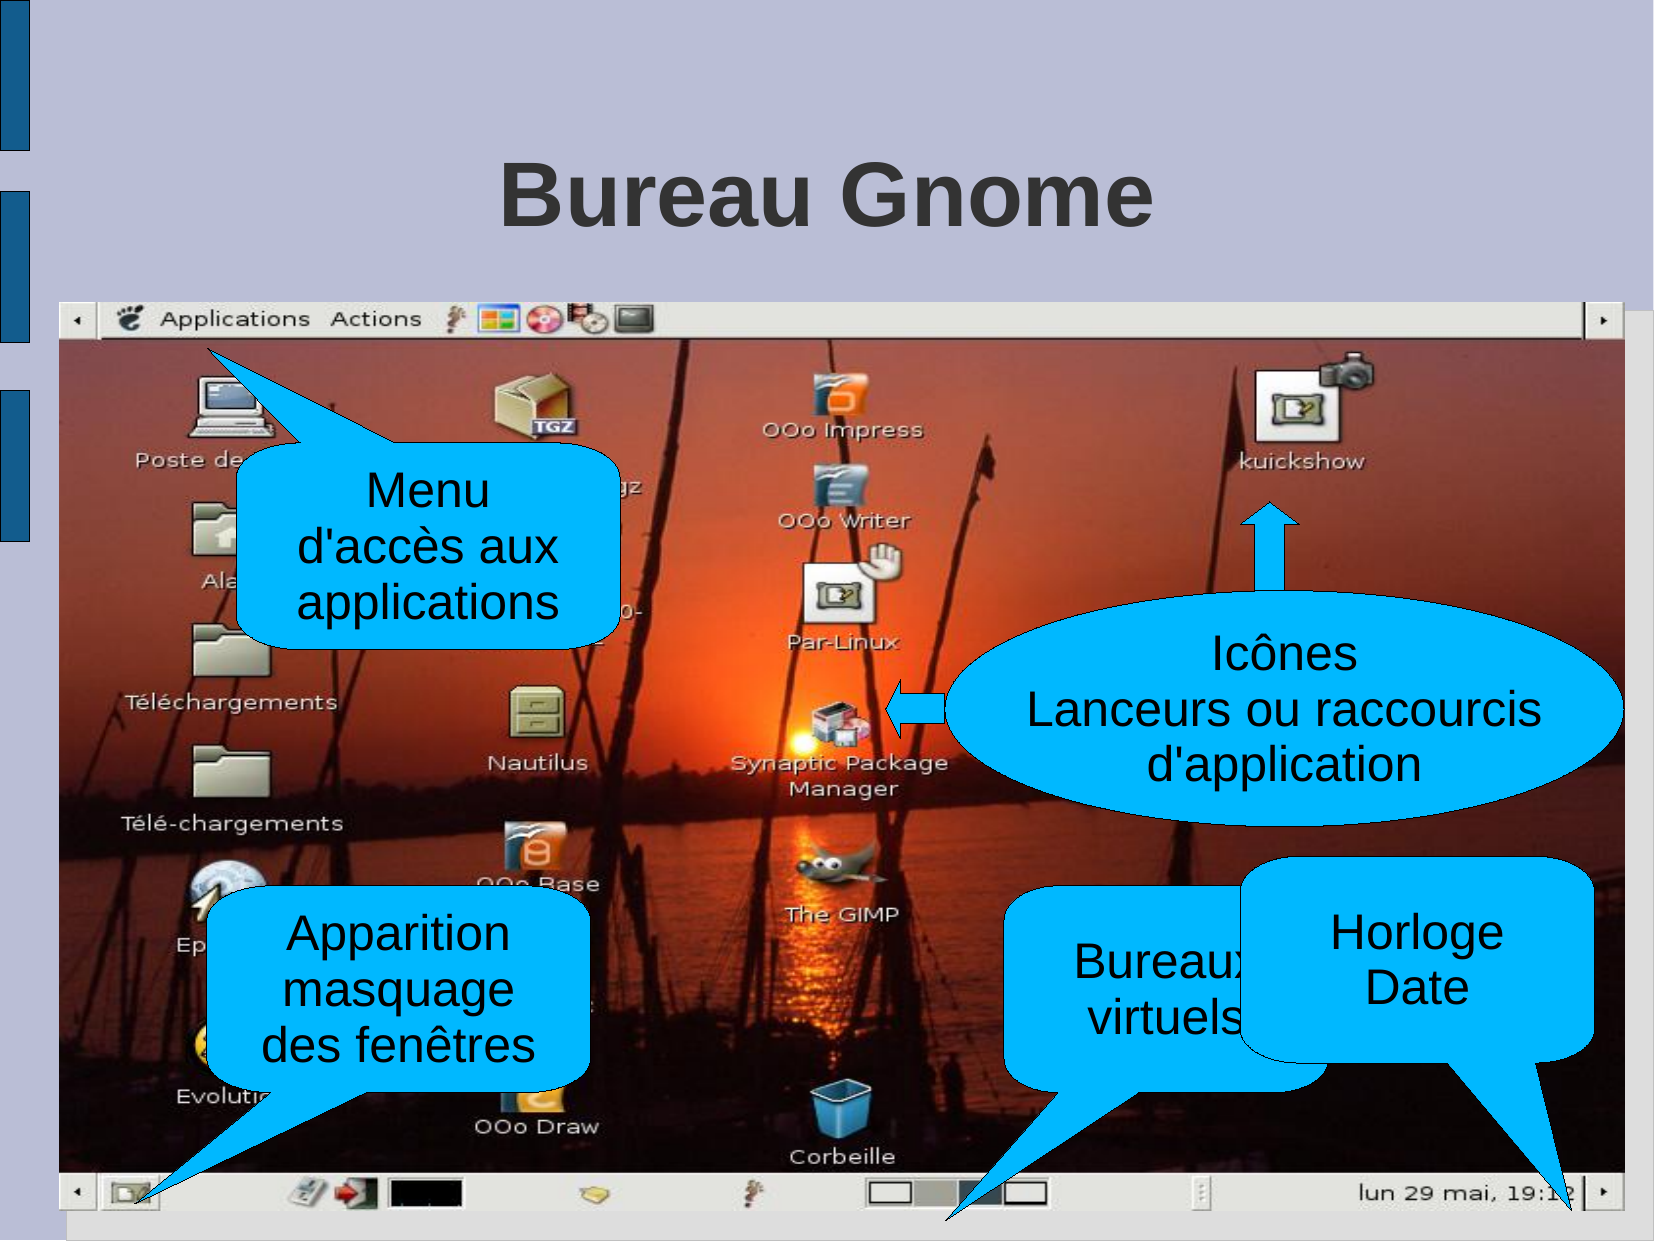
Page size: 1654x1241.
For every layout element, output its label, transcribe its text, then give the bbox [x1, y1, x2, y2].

picture [59, 302, 1625, 1211]
text_box [885, 679, 945, 739]
text_box Apparition masquage des fenêtres [134, 885, 591, 1204]
title Bureau Gnome [121, 91, 1534, 299]
text_box [1240, 501, 1300, 591]
text_box Icônes Lanceurs ou raccourcis d'application [945, 590, 1625, 827]
picture [962, 1064, 1571, 1211]
text_box Menu d'accès aux applications [207, 348, 621, 650]
text_box Horloge Date [1240, 856, 1595, 1211]
text_box Bureaux virtuels [945, 885, 1328, 1221]
